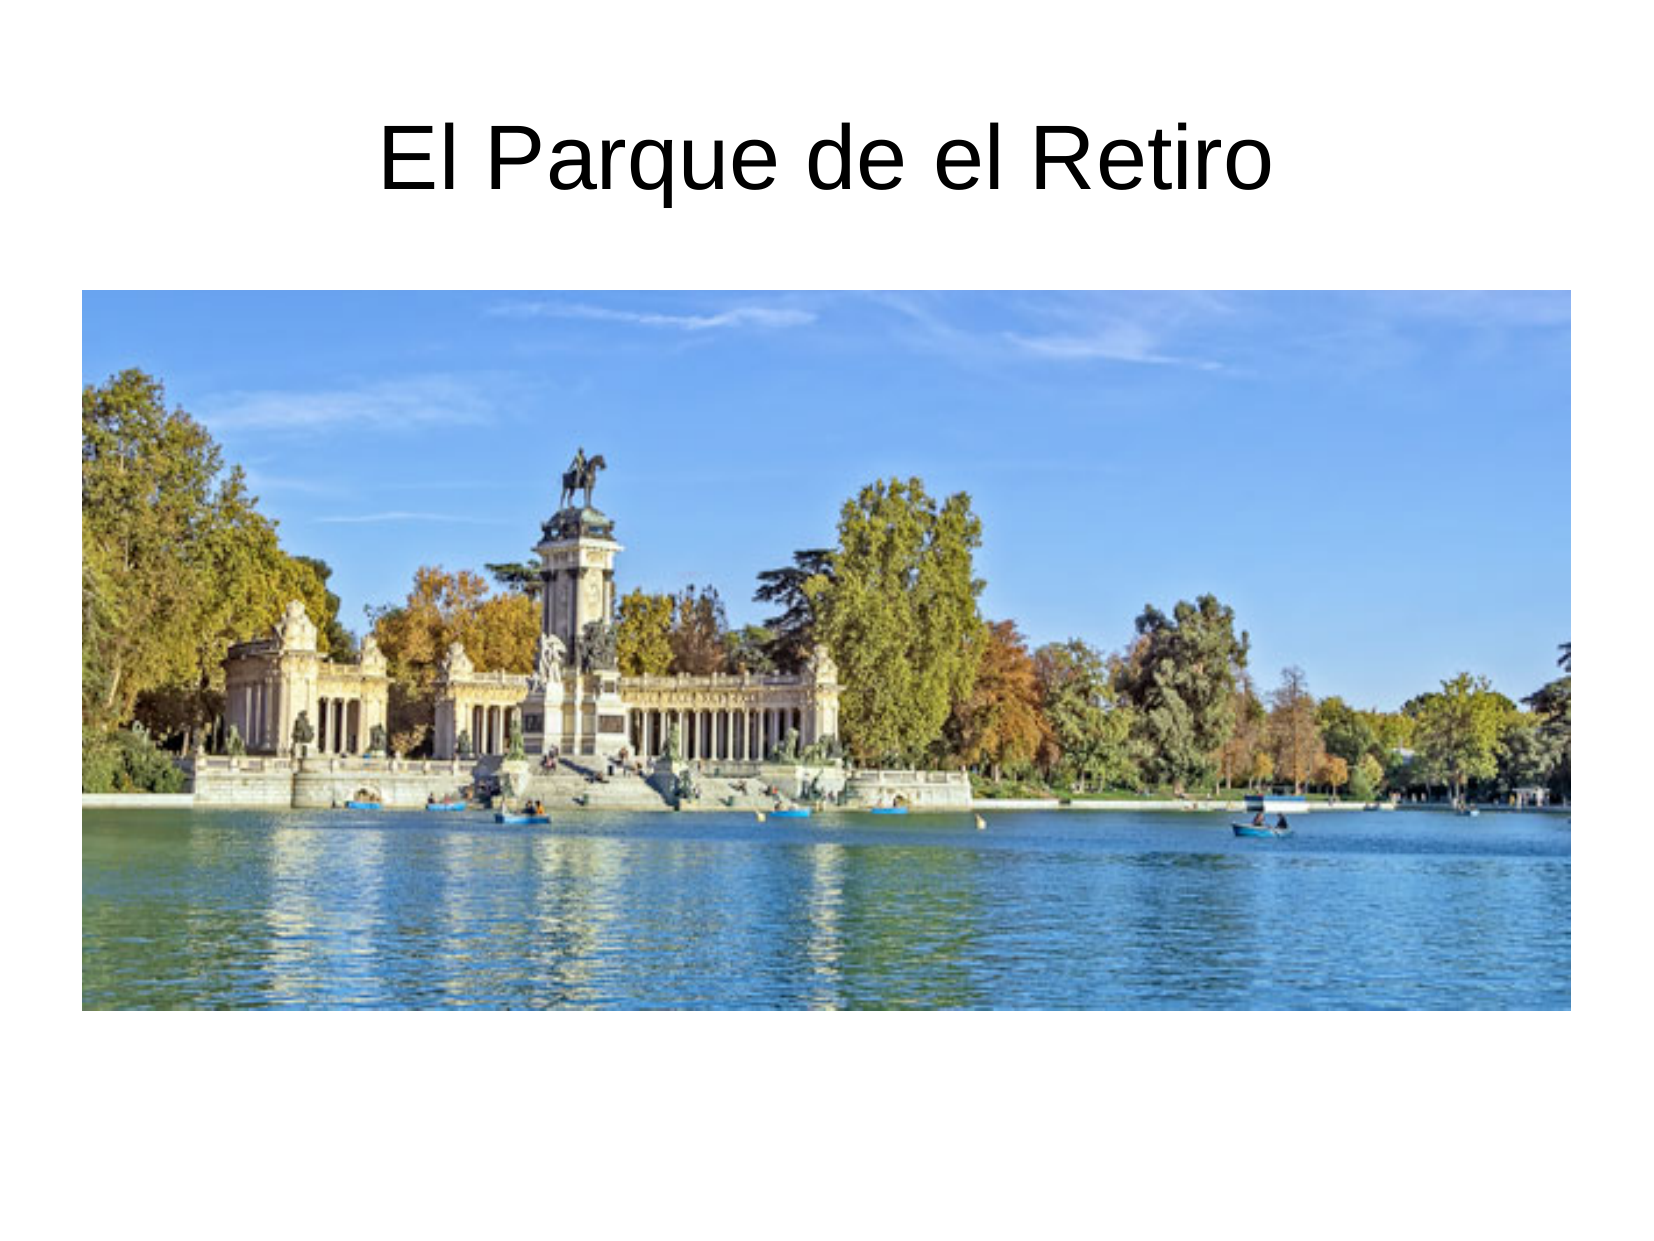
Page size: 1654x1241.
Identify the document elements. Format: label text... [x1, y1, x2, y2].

title El Parque de el Retiro [82, 49, 1571, 257]
picture [82, 290, 1571, 1011]
